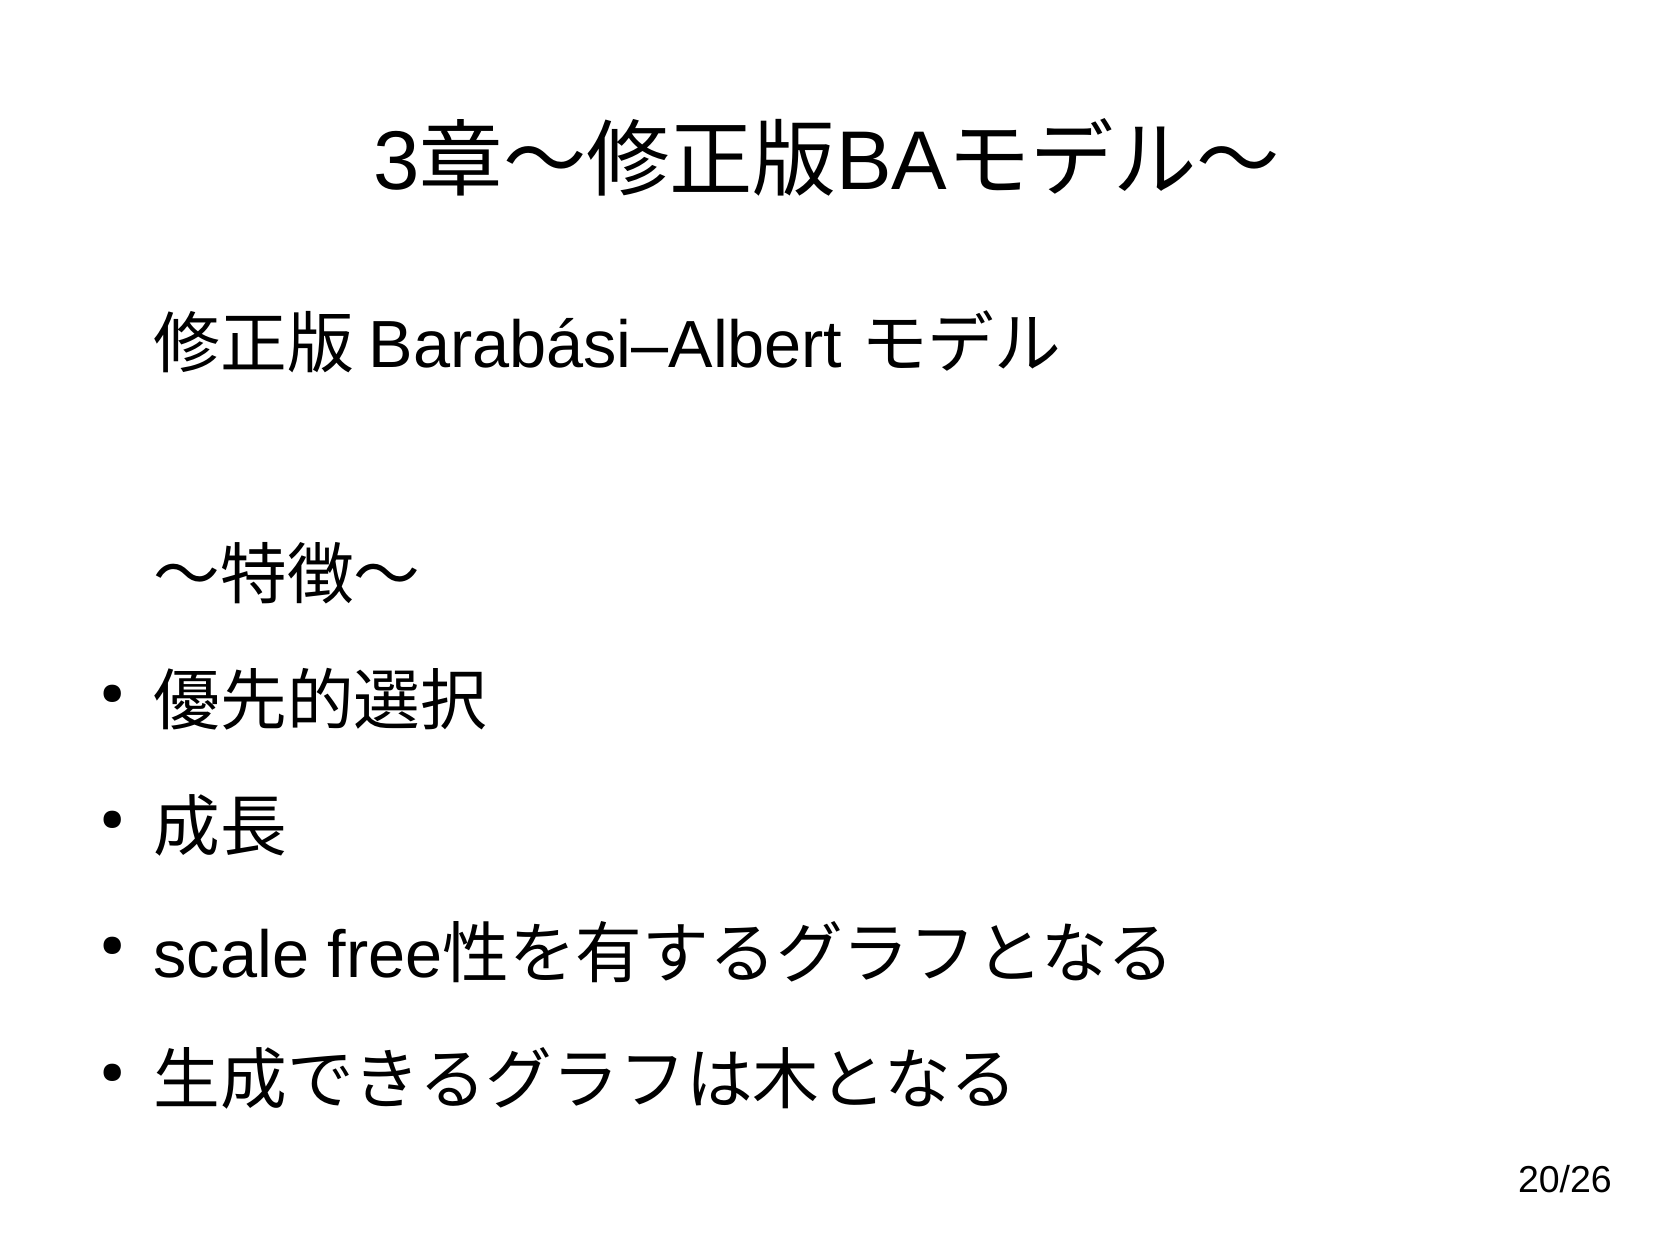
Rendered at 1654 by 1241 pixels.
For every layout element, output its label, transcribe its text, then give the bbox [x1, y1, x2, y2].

text_box 20/26 [1503, 1151, 1627, 1211]
list 修正版 Barabási–Albert モデル ～特徴～ 優先的選択 成長 scale free性を有するグラフとなる 生成できるグラフは木となる [82, 290, 1571, 1109]
title 3章～修正版BAモデル～ [82, 49, 1571, 257]
